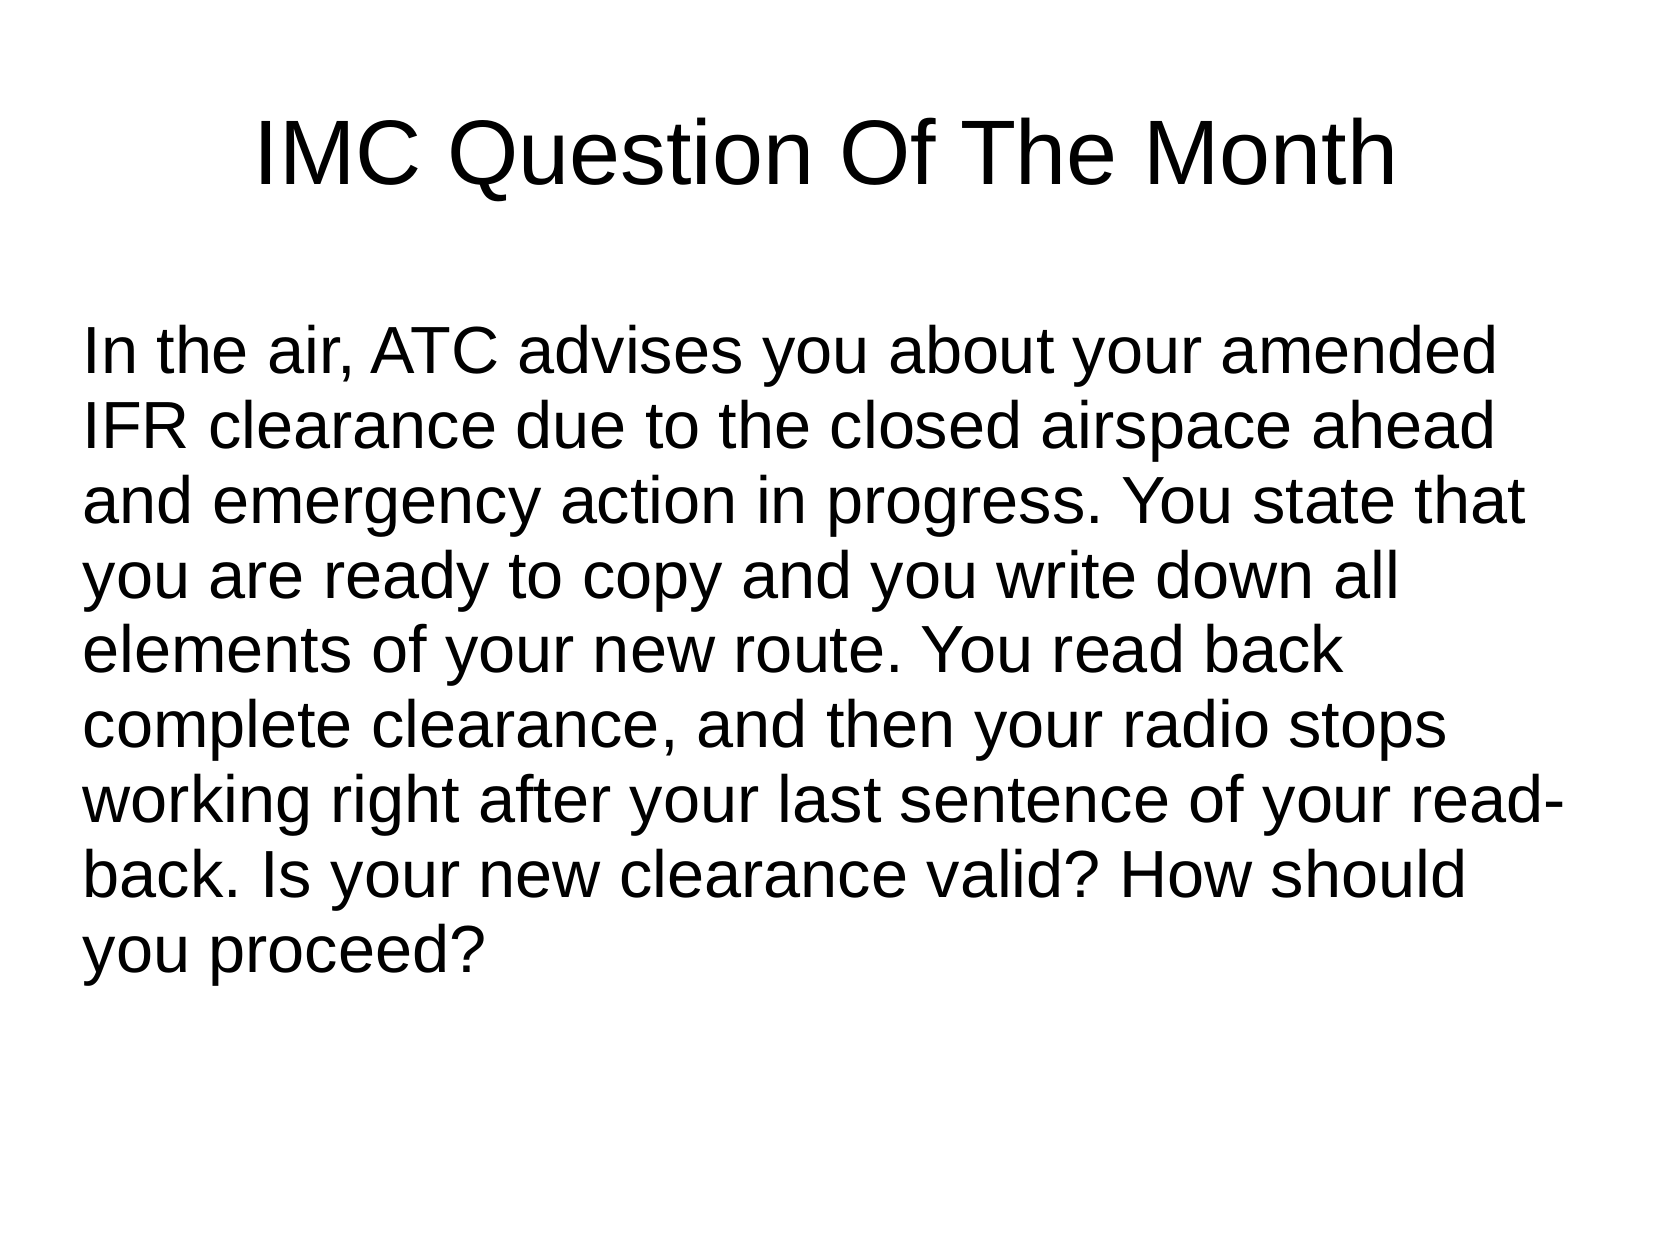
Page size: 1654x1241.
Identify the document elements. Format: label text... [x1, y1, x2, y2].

title IMC Question Of The Month [82, 49, 1571, 257]
subtitle In the air, ATC advises you about your amended IFR clearance due to the closed airspace ahead and emergency action in progress. You state that you are ready to copy and you write down all elements of your new route. You read back complete clearance, and then your radio stops working right after your last sentence of your read-back. Is your new clearance valid? How should you proceed? [82, 290, 1571, 1010]
